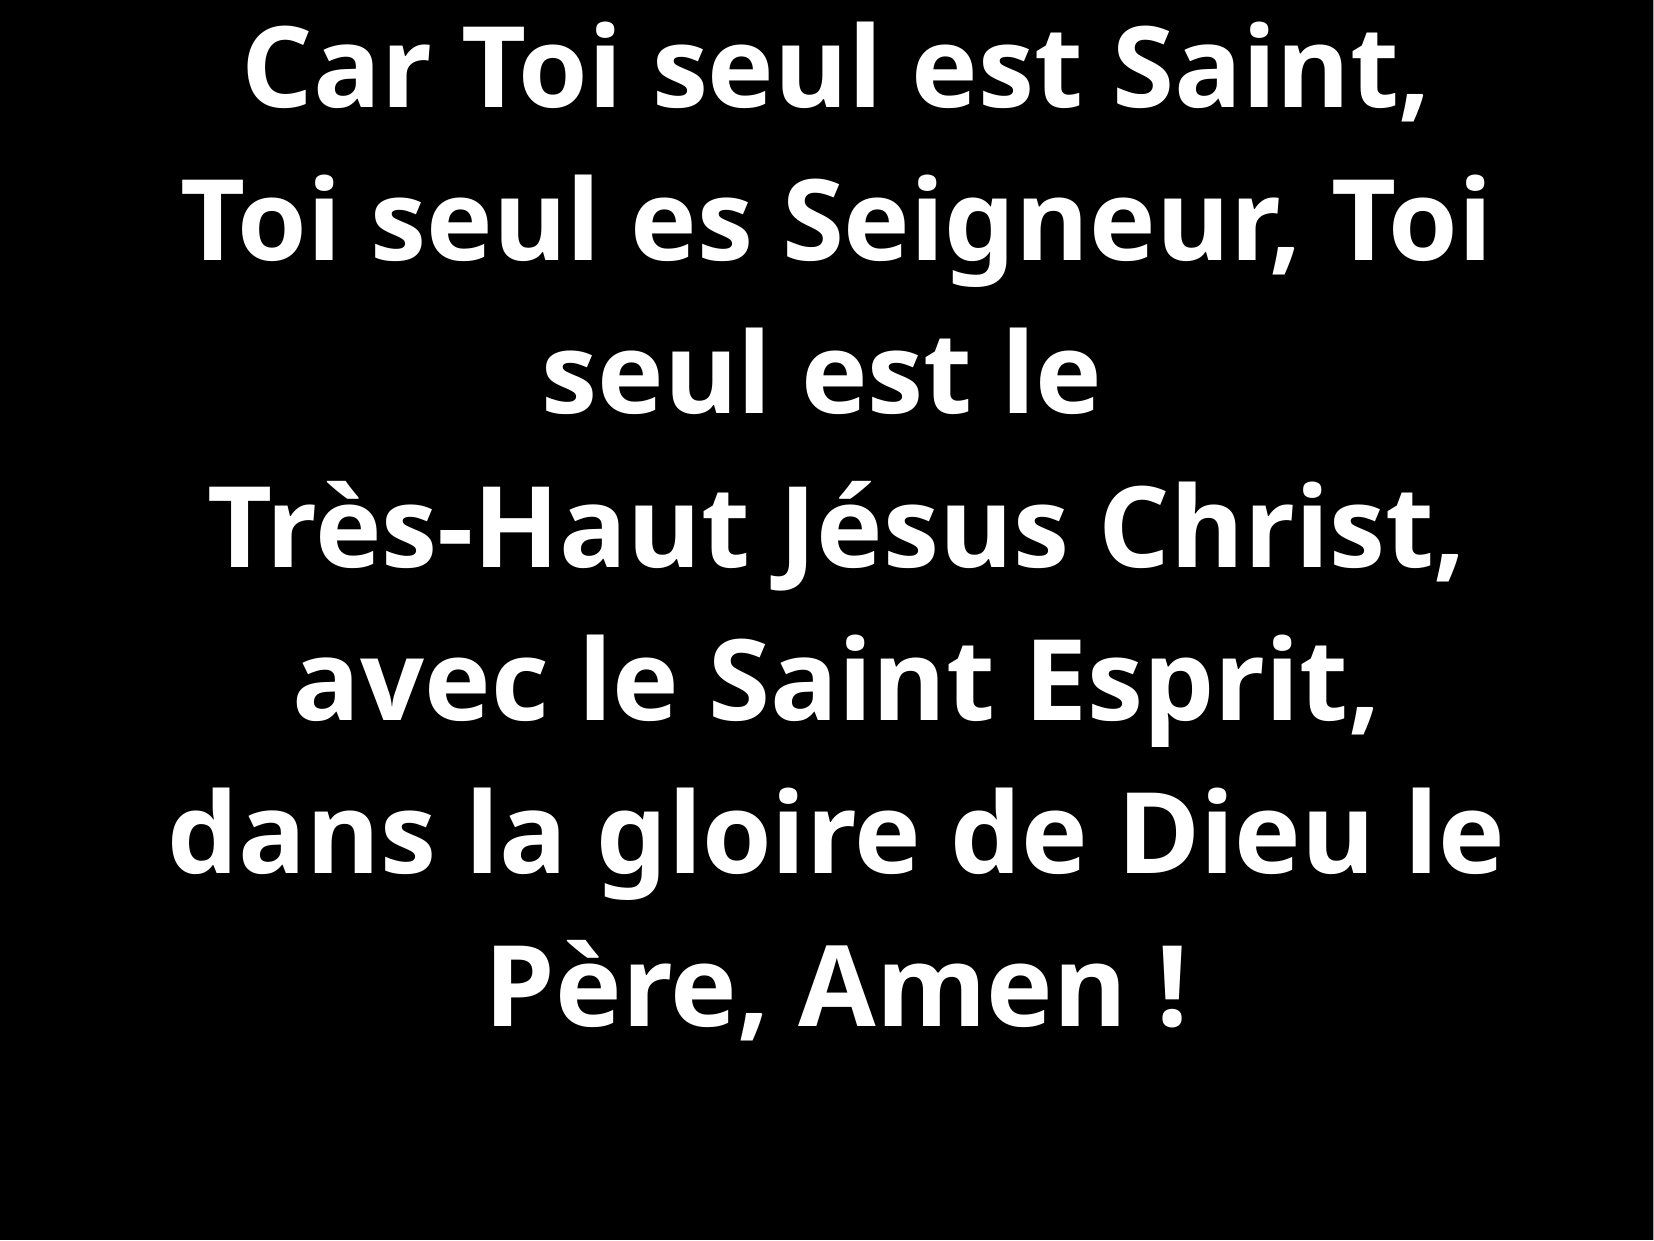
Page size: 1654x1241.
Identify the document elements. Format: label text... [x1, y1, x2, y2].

subtitle Car Toi seul est Saint, Toi seul es Seigneur, Toi seul est le Très-Haut Jésus Christ, avec le Saint Esprit, dans la gloire de Dieu le Père, Amen ! [161, 0, 1512, 1073]
